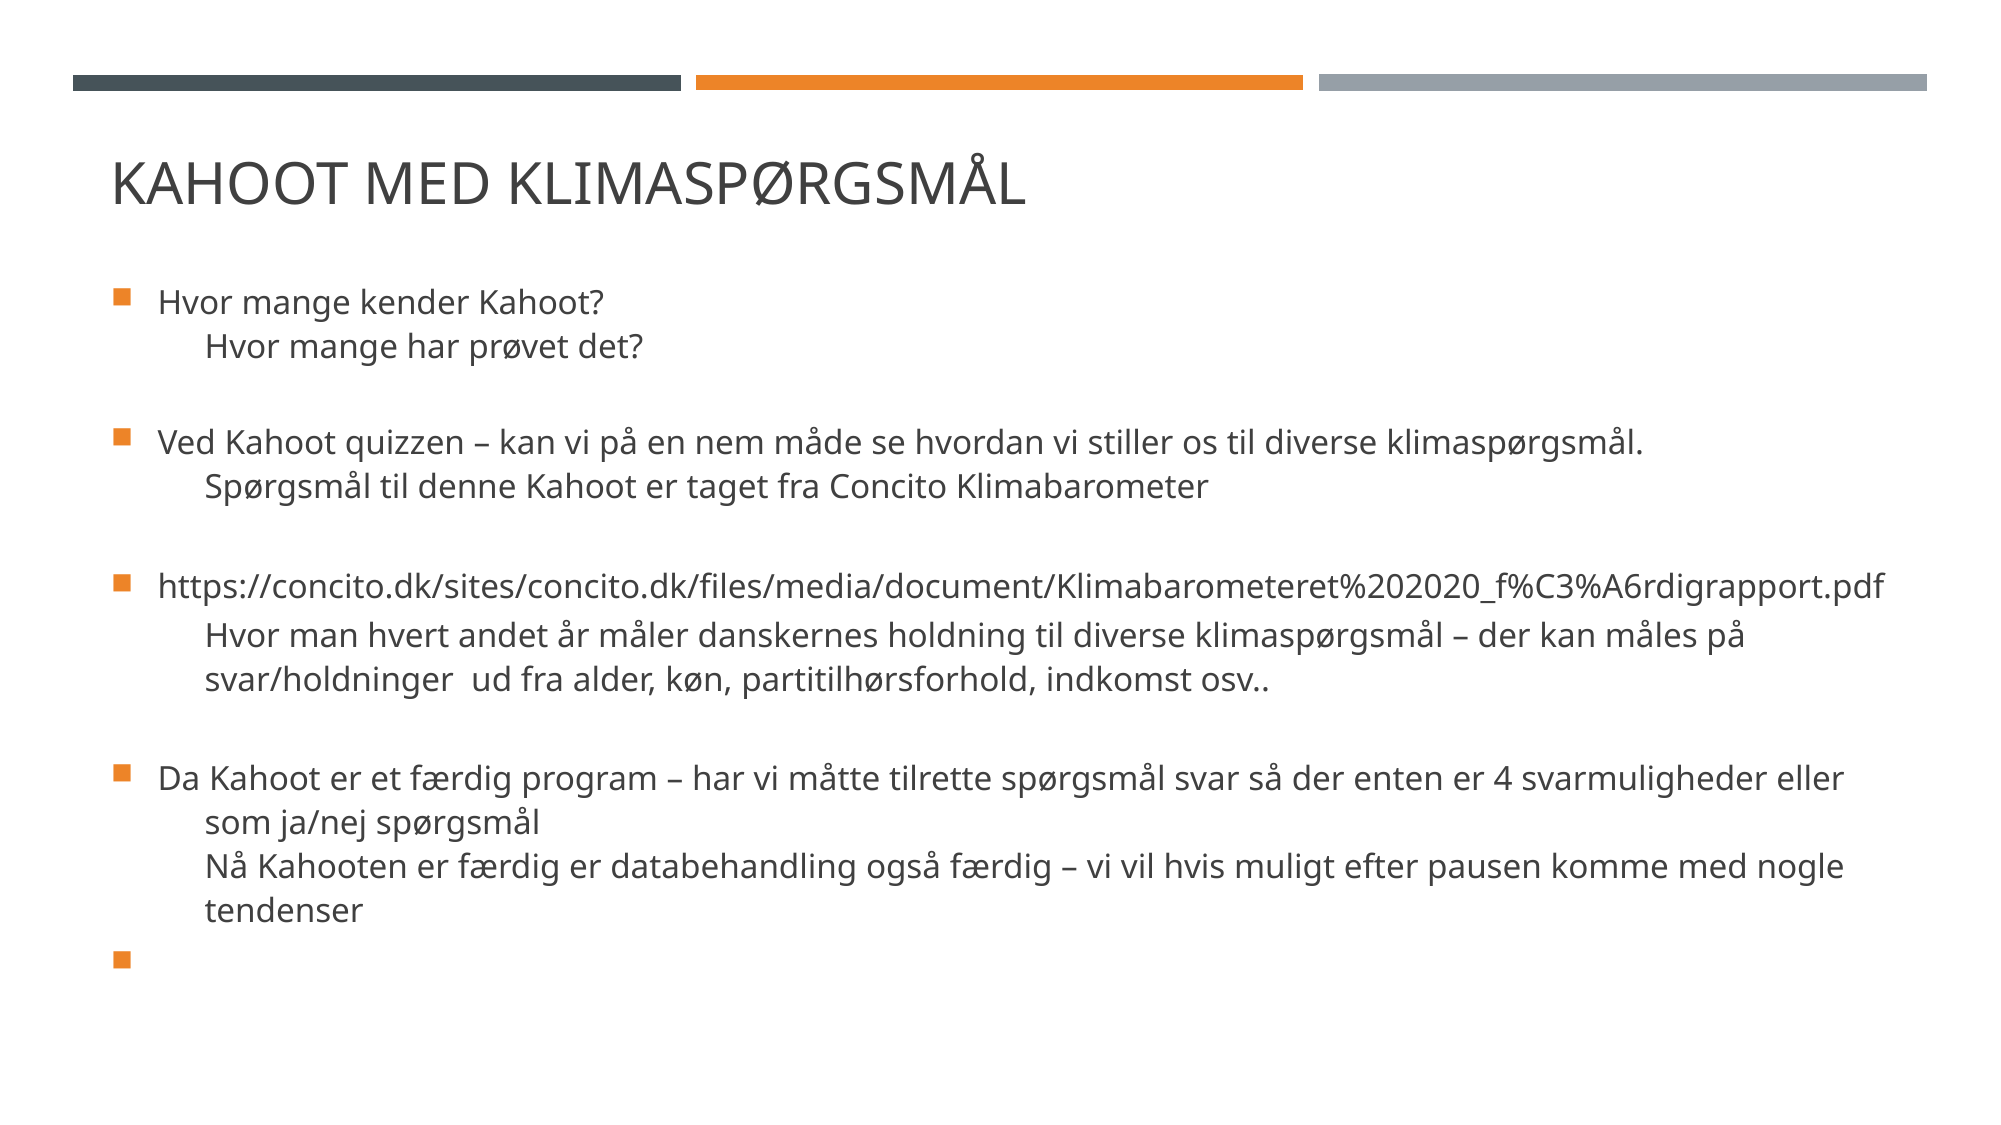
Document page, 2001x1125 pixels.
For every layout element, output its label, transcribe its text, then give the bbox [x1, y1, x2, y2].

list Hvor mange kender Kahoot? Hvor mange har prøvet det? Ved Kahoot quizzen – kan vi på en nem måde se hvordan vi stiller os til diverse klimaspørgsmål. Spørgsmål til denne Kahoot er taget fra Concito Klimabarometer https://concito.dk/sites/concito.dk/files/media/document/Klimabarometeret%202020_f%C3%A6rdigrapport.pdf Hvor man hvert andet år måler danskernes holdning til diverse klimaspørgsmål – der kan måles på svar/holdninger ud fra alder, køn, partitilhørsforhold, indkomst osv.. Da Kahoot er et færdig program – har vi måtte tilrette spørgsmål svar så der enten er 4 svarmuligheder eller som ja/nej spørgsmål Nå Kahooten er færdig er databehandling også færdig – vi vil hvis muligt efter pausen komme med nogle tendenser [95, 270, 1905, 981]
title Kahoot med klimaspørgsmål [95, 115, 1905, 224]
